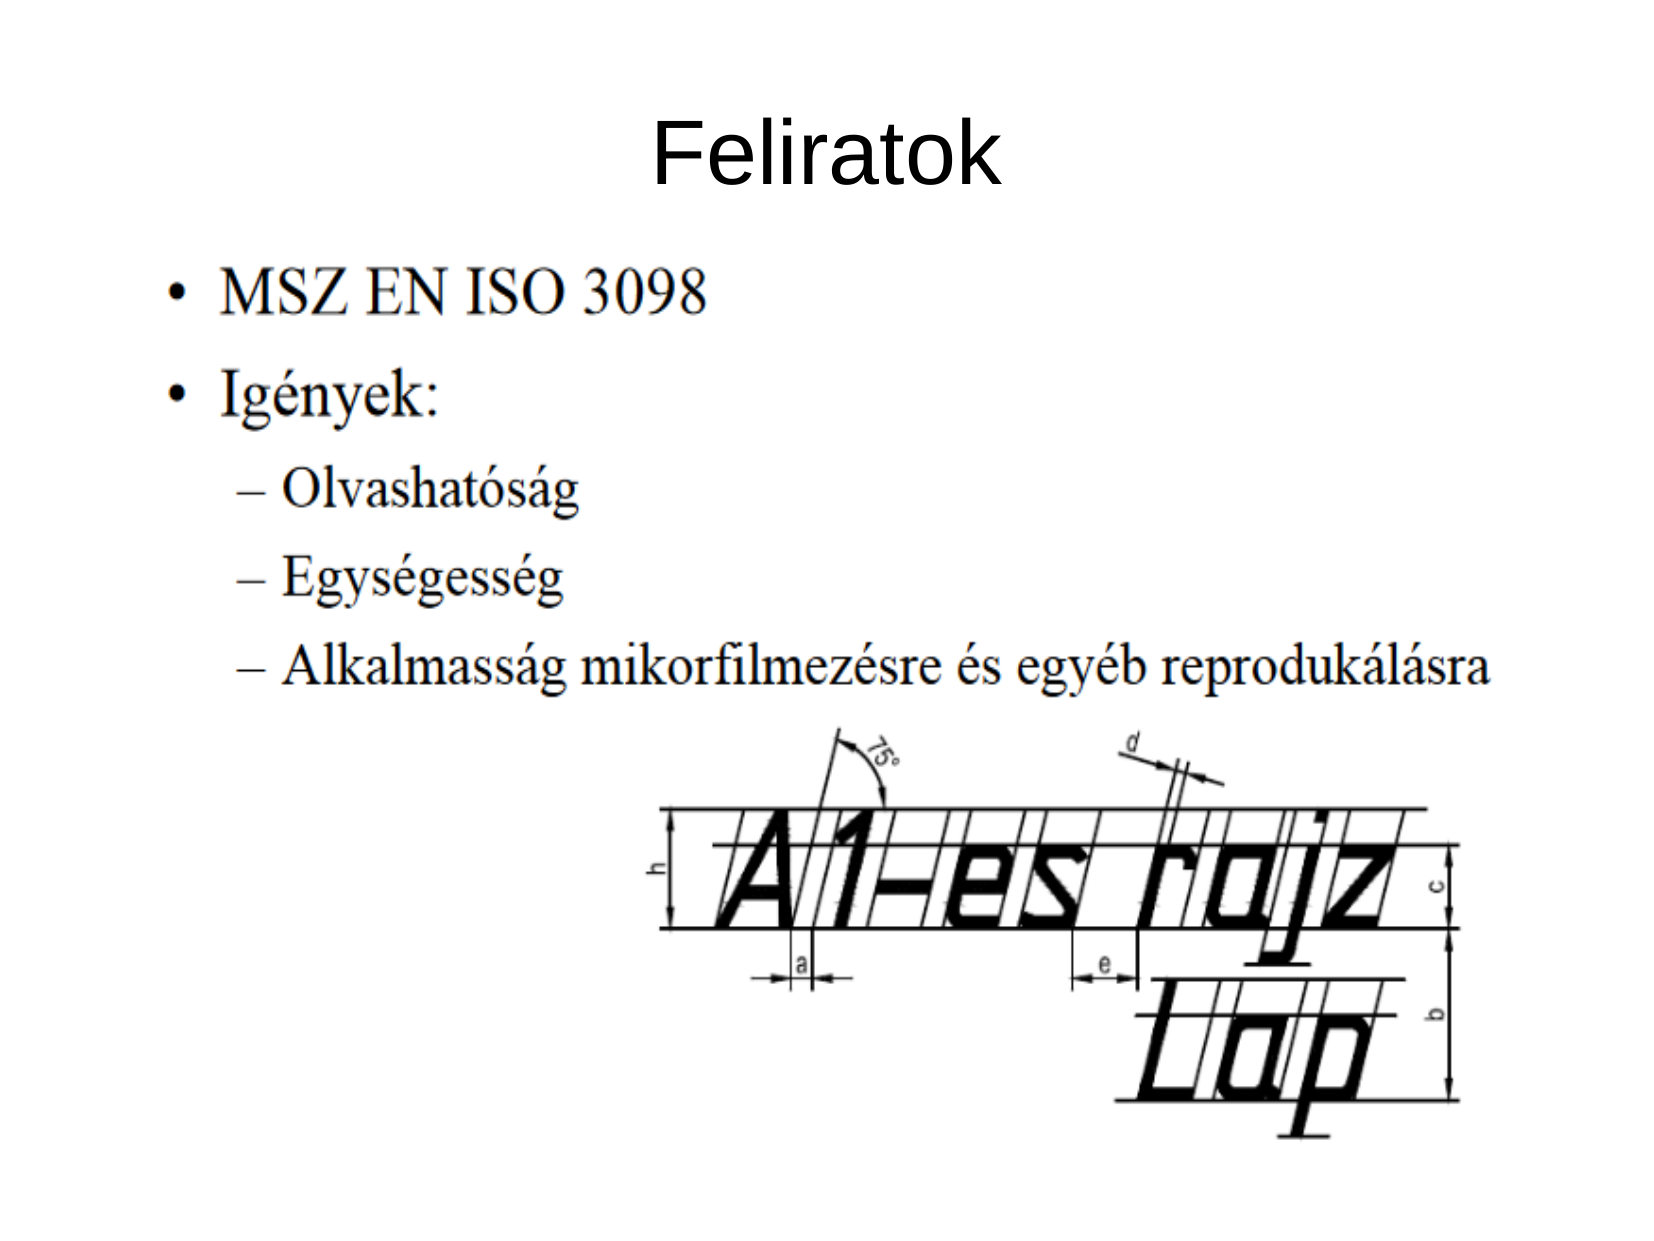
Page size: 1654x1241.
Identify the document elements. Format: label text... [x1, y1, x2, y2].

picture [165, 236, 1512, 1161]
title Feliratok [82, 49, 1571, 257]
